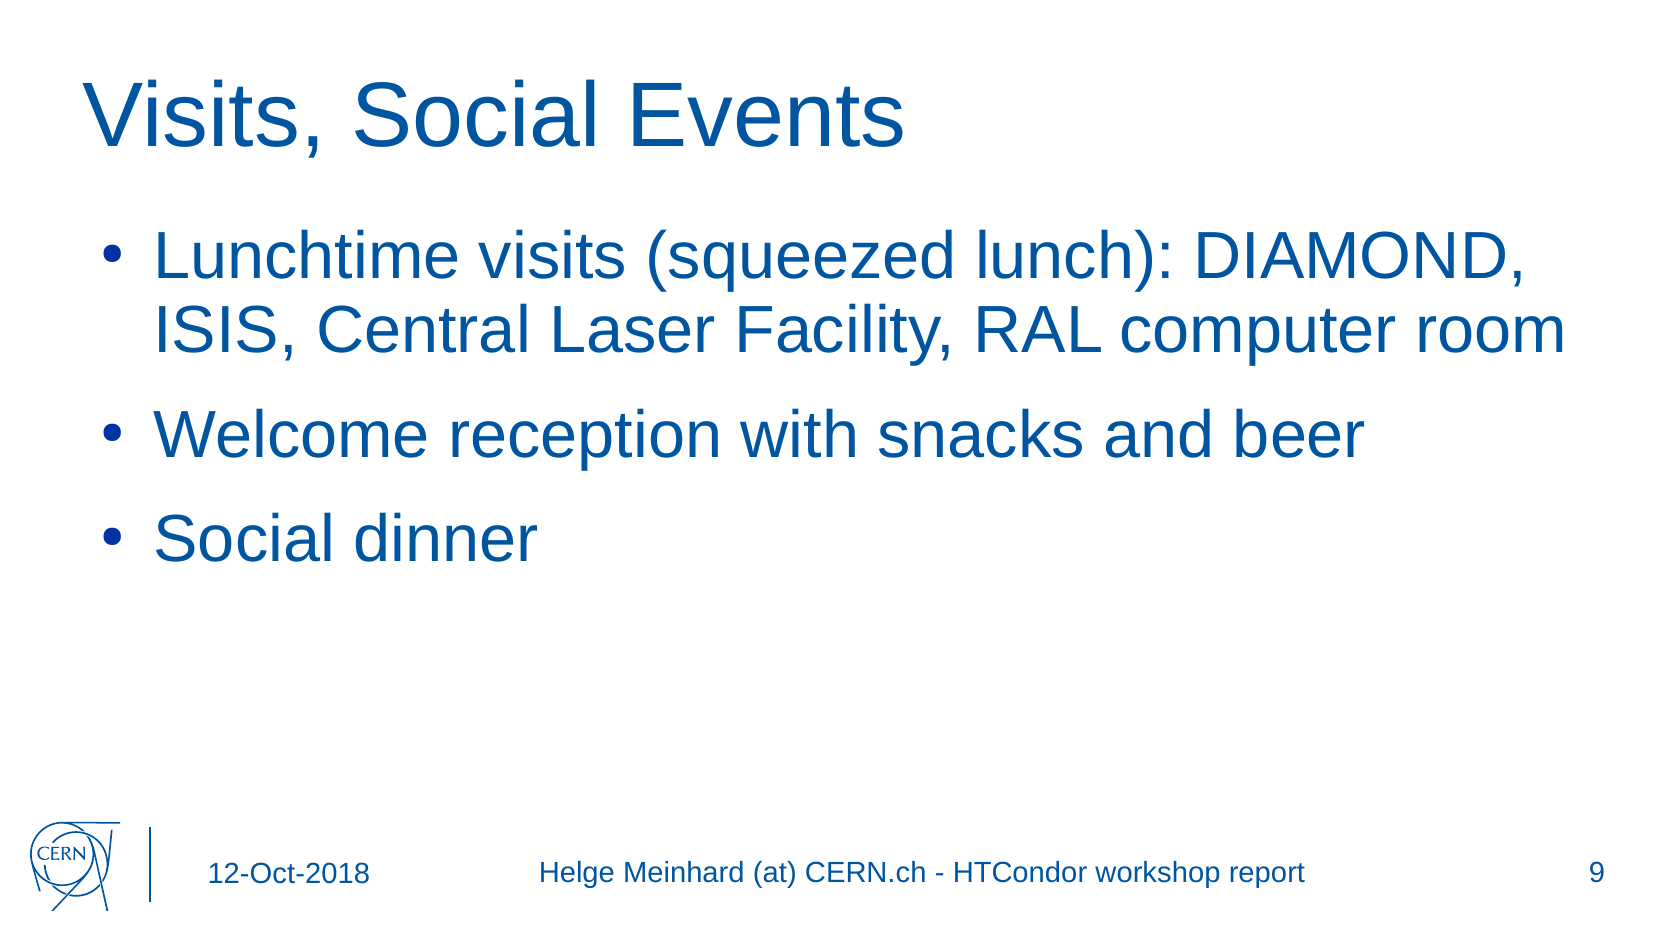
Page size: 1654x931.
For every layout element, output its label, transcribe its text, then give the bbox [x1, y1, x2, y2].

list Lunchtime visits (squeezed lunch): DIAMOND, ISIS, Central Laser Facility, RAL computer room Welcome reception with snacks and beer Social dinner [82, 217, 1571, 757]
title Visits, Social Events [82, 37, 1571, 193]
